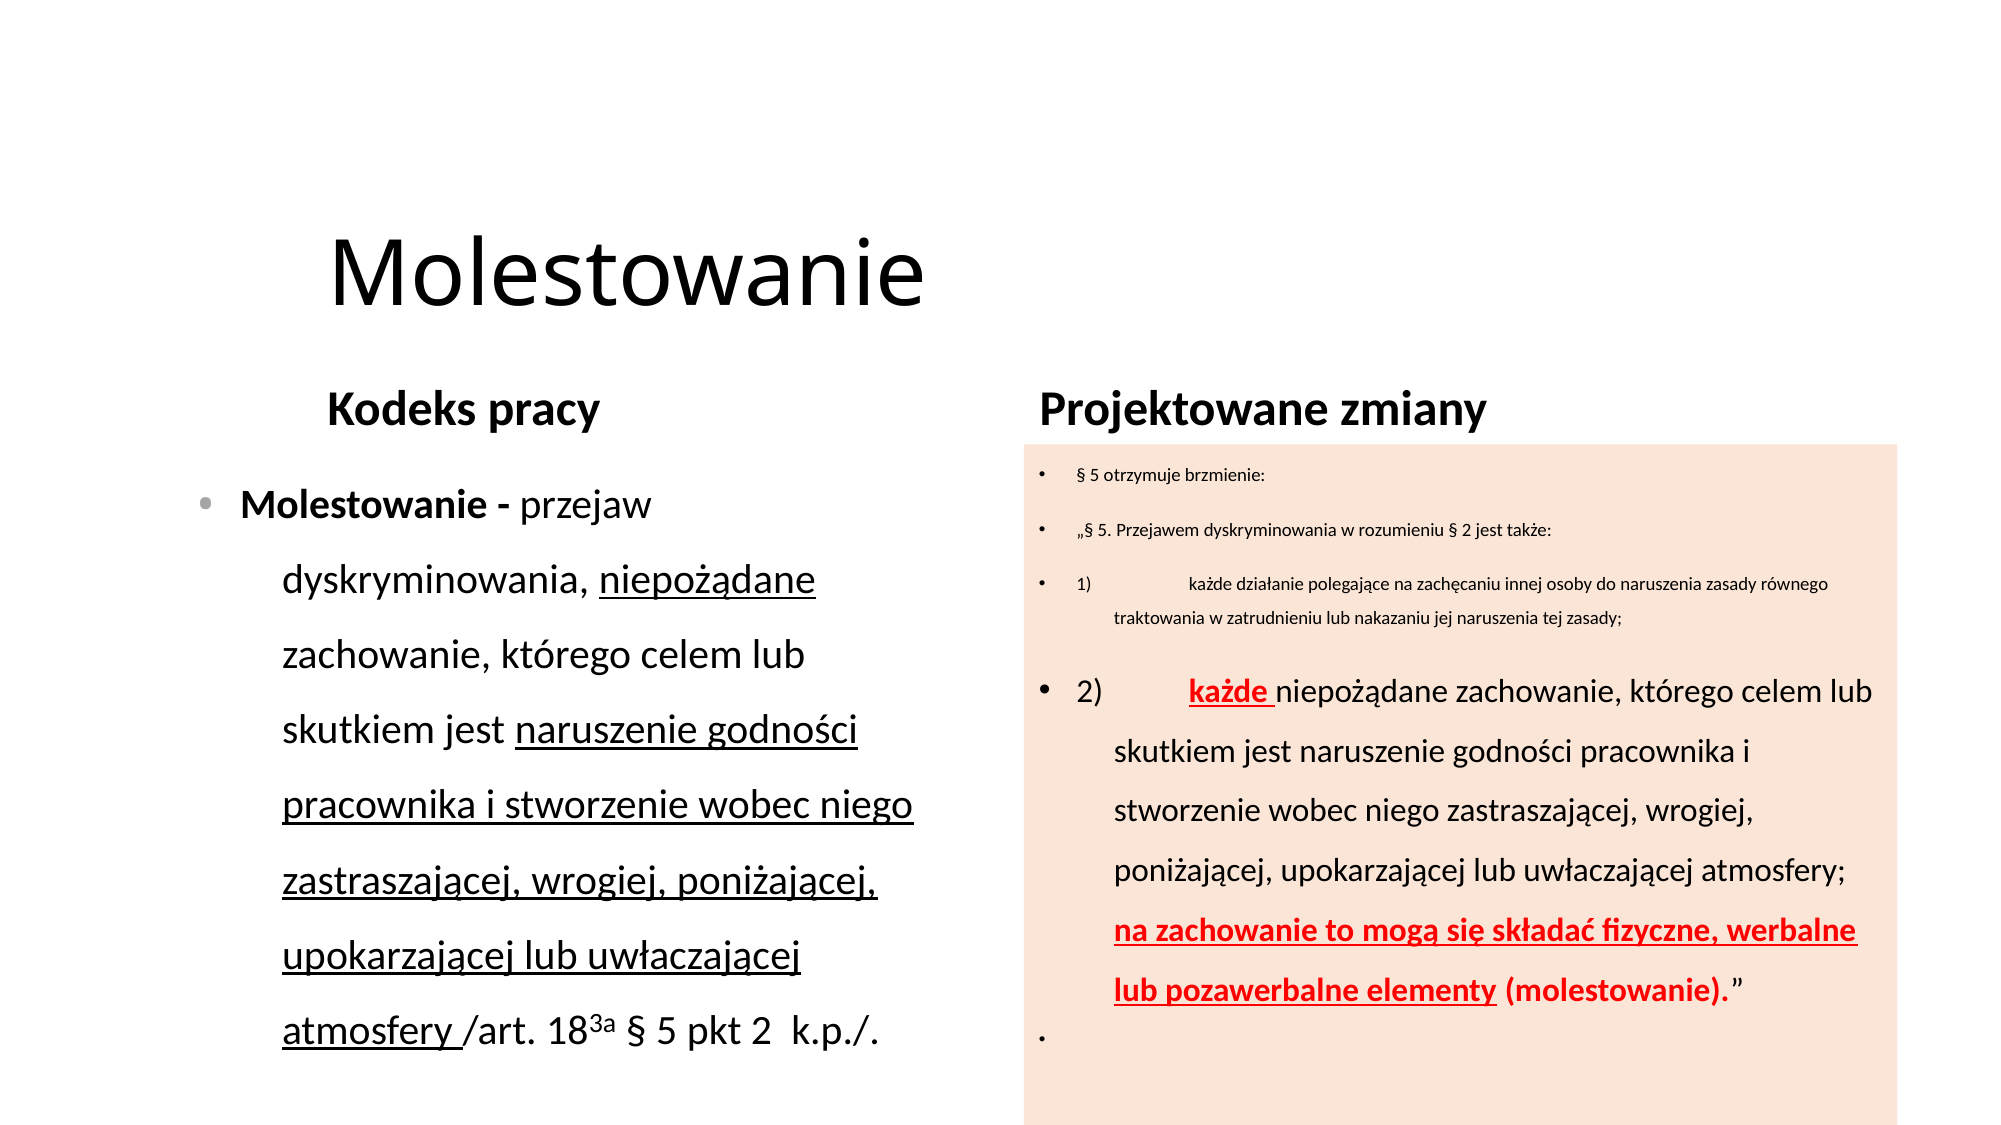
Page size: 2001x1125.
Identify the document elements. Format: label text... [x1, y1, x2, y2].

title Molestowanie [312, 187, 1688, 364]
list § 5 otrzymuje brzmienie: „§ 5. Przejawem dyskryminowania w rozumieniu § 2 jest także: 1) każde działanie polegające na zachęcaniu innej osoby do naruszenia zasady równego traktowania w zatrudnieniu lub nakazaniu jej naruszenia tej zasady; 2) każde niepożądane zachowanie, którego celem lub skutkiem jest naruszenie godności pracownika i stworzenie wobec niego zastraszającej, wrogiej, poniżającej, upokarzającej lub uwłaczającej atmosfery; na zachowanie to mogą się składać fizyczne, werbalne lub pozawerbalne elementy (molestowanie).” [1023, 444, 1898, 1125]
list Kodeks pracy [312, 368, 976, 444]
list Molestowanie - przejaw dyskryminowania, niepożądane zachowanie, którego celem lub skutkiem jest naruszenie godności pracownika i stworzenie wobec niego zastraszającej, wrogiej, poniżającej, upokarzającej lub uwłaczającej atmosfery /art. 183a § 5 pkt 2 k.p./. [147, 444, 976, 1082]
list Projektowane zmiany [1024, 368, 1688, 444]
